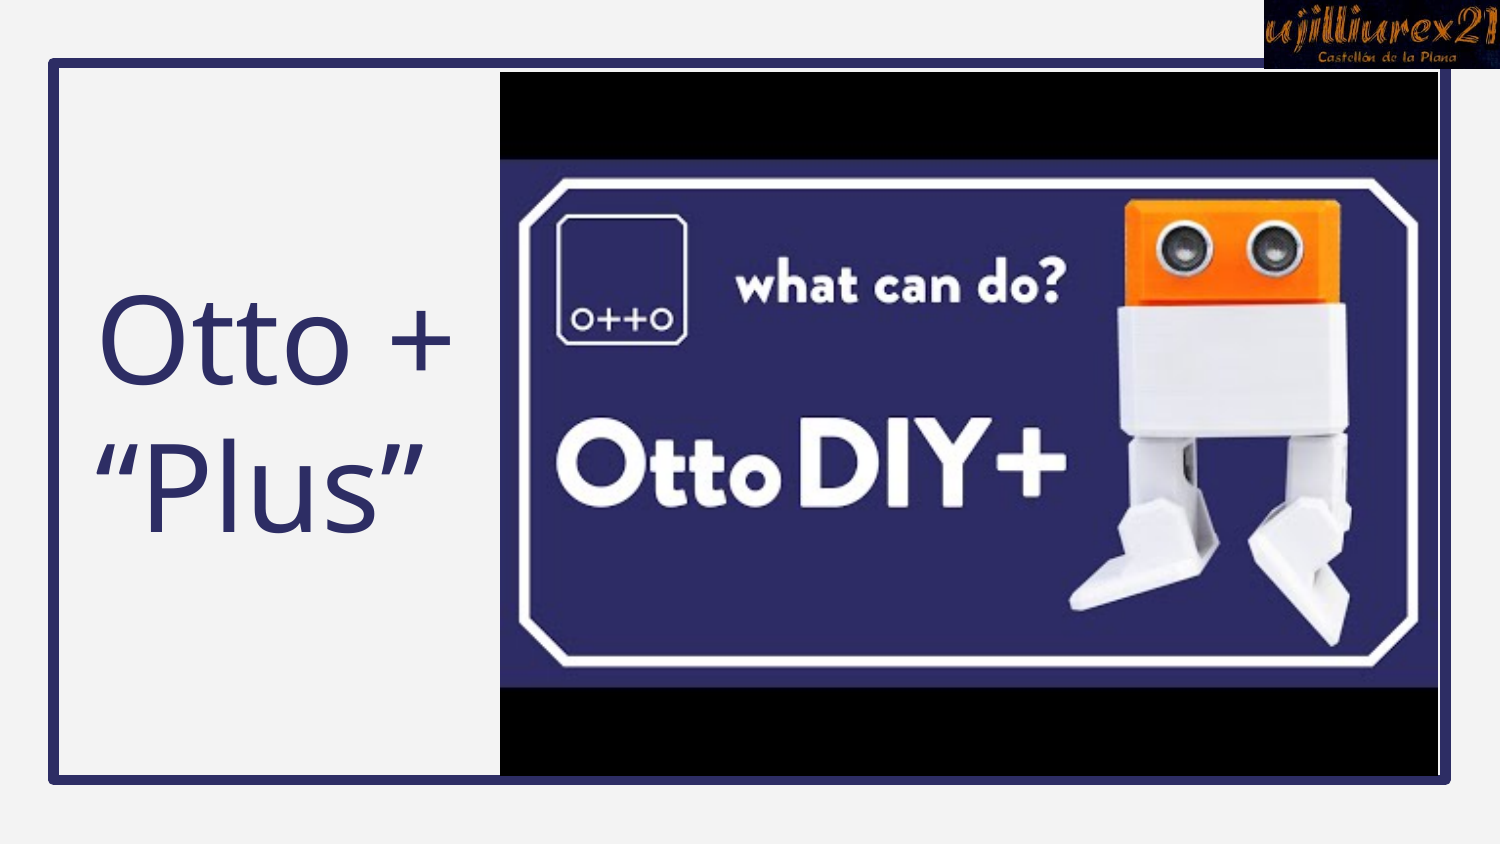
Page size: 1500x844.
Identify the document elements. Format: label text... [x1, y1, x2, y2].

title Otto + “Plus” [80, 73, 500, 745]
picture [1264, 0, 1500, 69]
picture [500, 73, 1438, 776]
